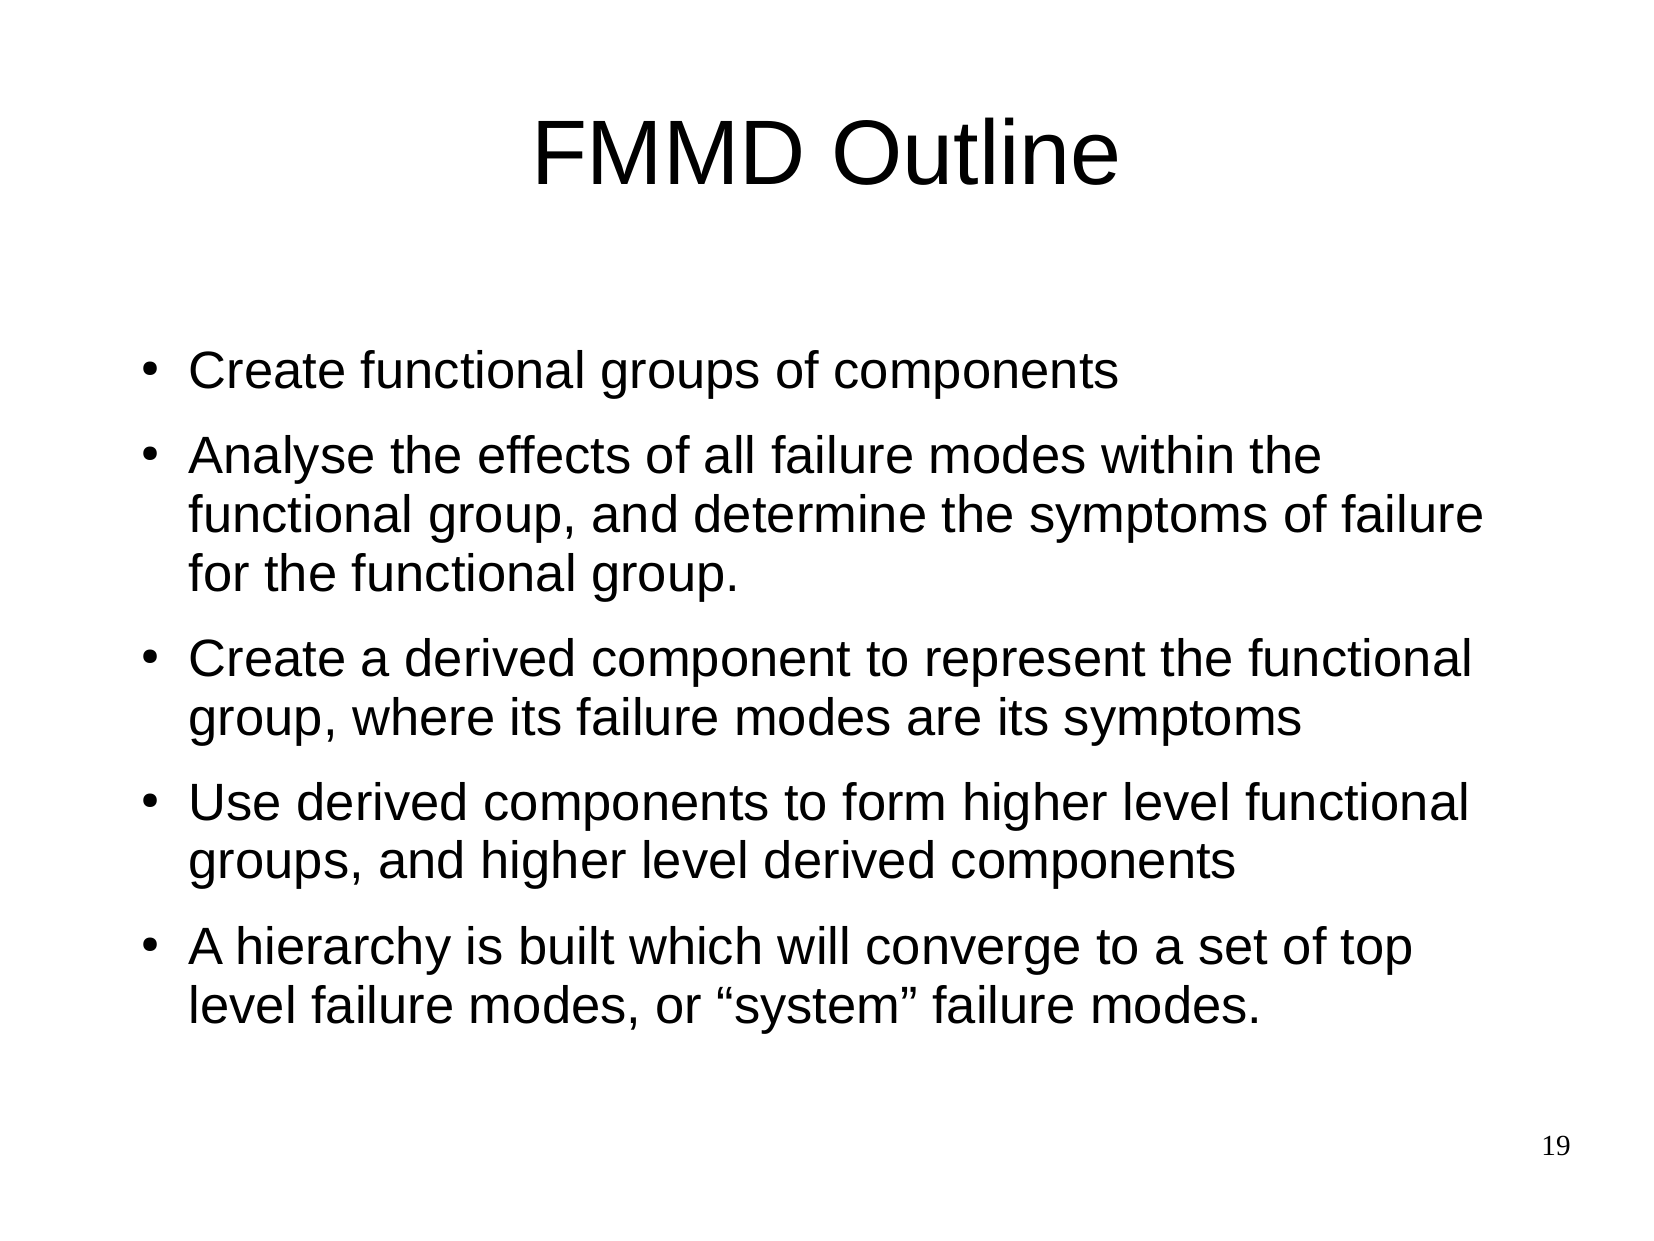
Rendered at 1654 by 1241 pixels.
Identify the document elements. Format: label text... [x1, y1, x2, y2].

title FMMD Outline [82, 49, 1571, 257]
list Create functional groups of components Analyse the effects of all failure modes within the functional group, and determine the symptoms of failure for the functional group. Create a derived component to represent the functional group, where its failure modes are its symptoms Use derived components to form higher level functional groups, and higher level derived components A hierarchy is built which will converge to a set of top level failure modes, or “system” failure modes. [124, 340, 1506, 1123]
